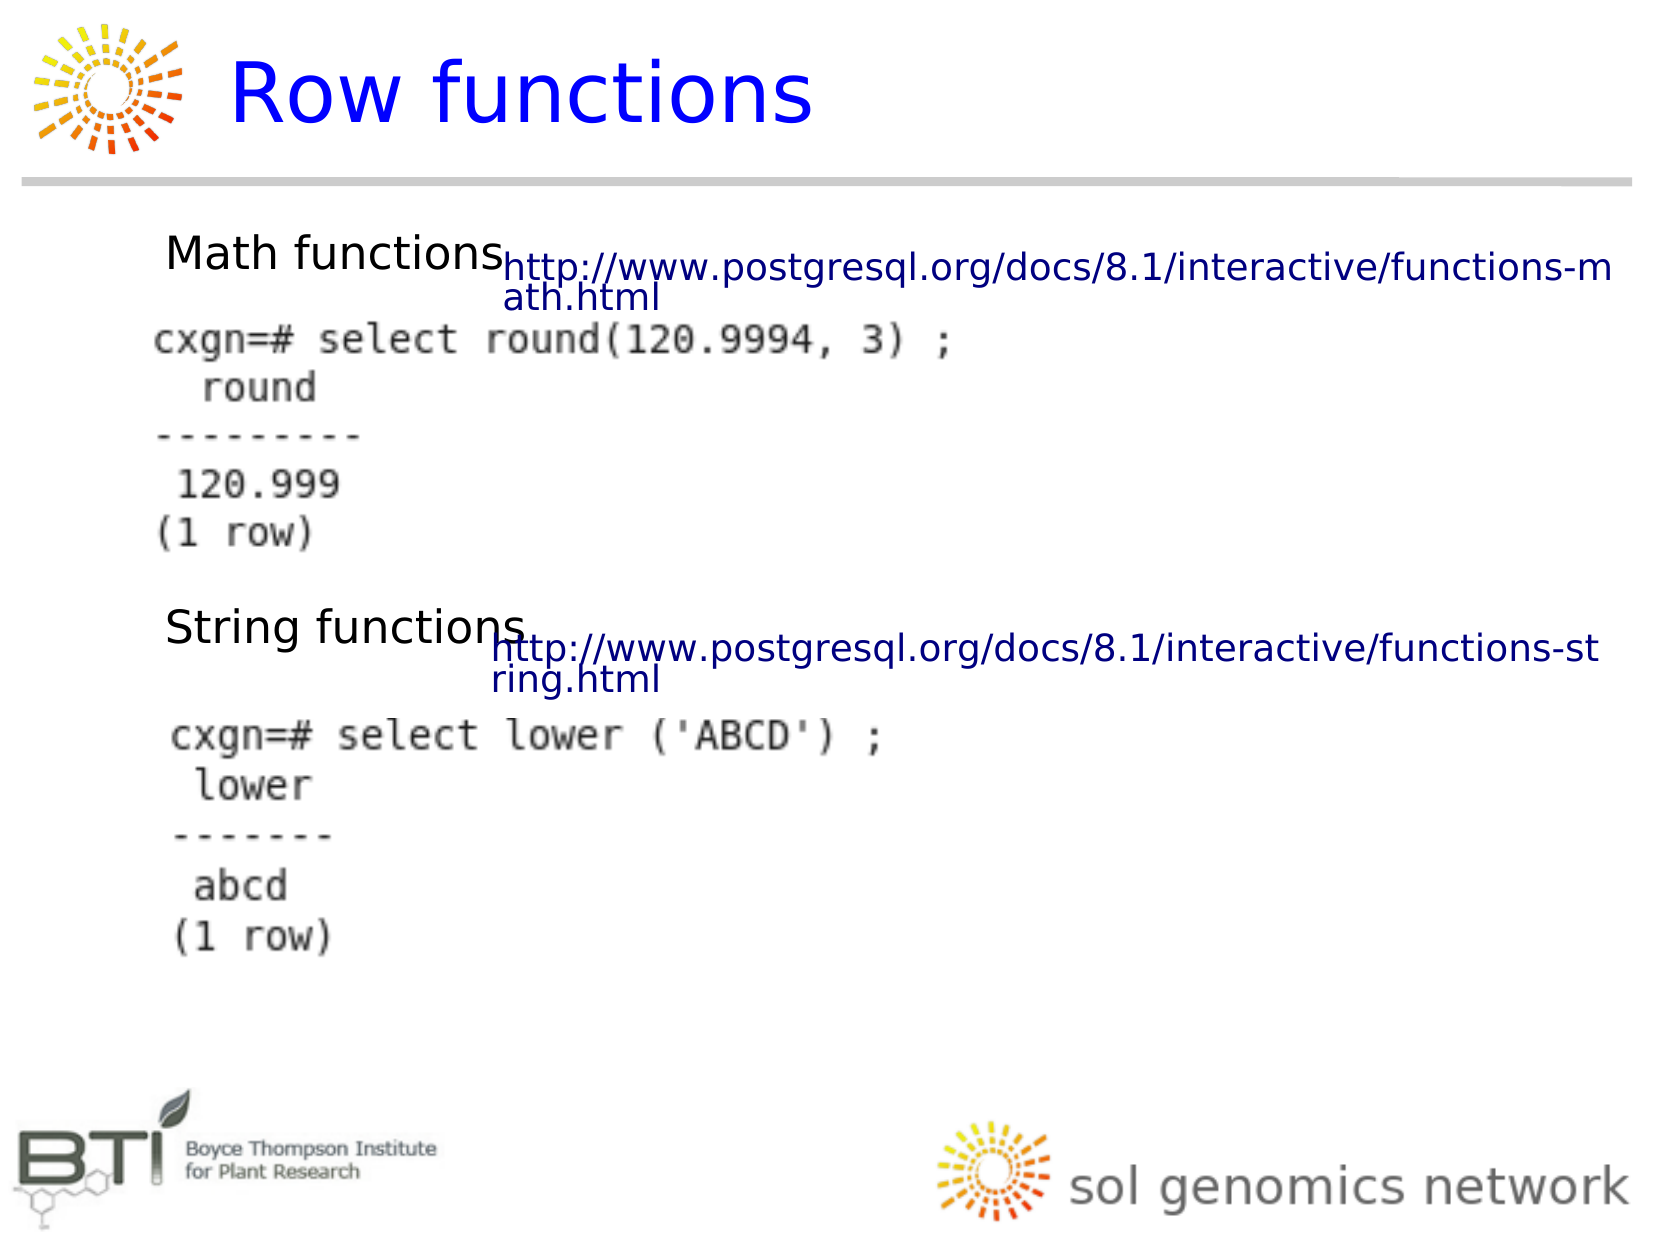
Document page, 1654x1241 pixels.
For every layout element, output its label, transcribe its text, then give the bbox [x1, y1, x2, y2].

picture [32, 22, 184, 156]
picture [150, 317, 1051, 581]
picture [921, 1116, 1642, 1229]
text_box String functions [150, 599, 1313, 713]
text_box Row functions [228, 46, 1623, 159]
picture [167, 718, 956, 976]
text_box http://www.postgresql.org/docs/8.1/interactive/functions-string.html [475, 624, 1628, 683]
text_box Math functions [150, 225, 1313, 339]
picture [8, 1087, 451, 1234]
text_box http://www.postgresql.org/docs/8.1/interactive/functions-math.html [487, 242, 1634, 301]
